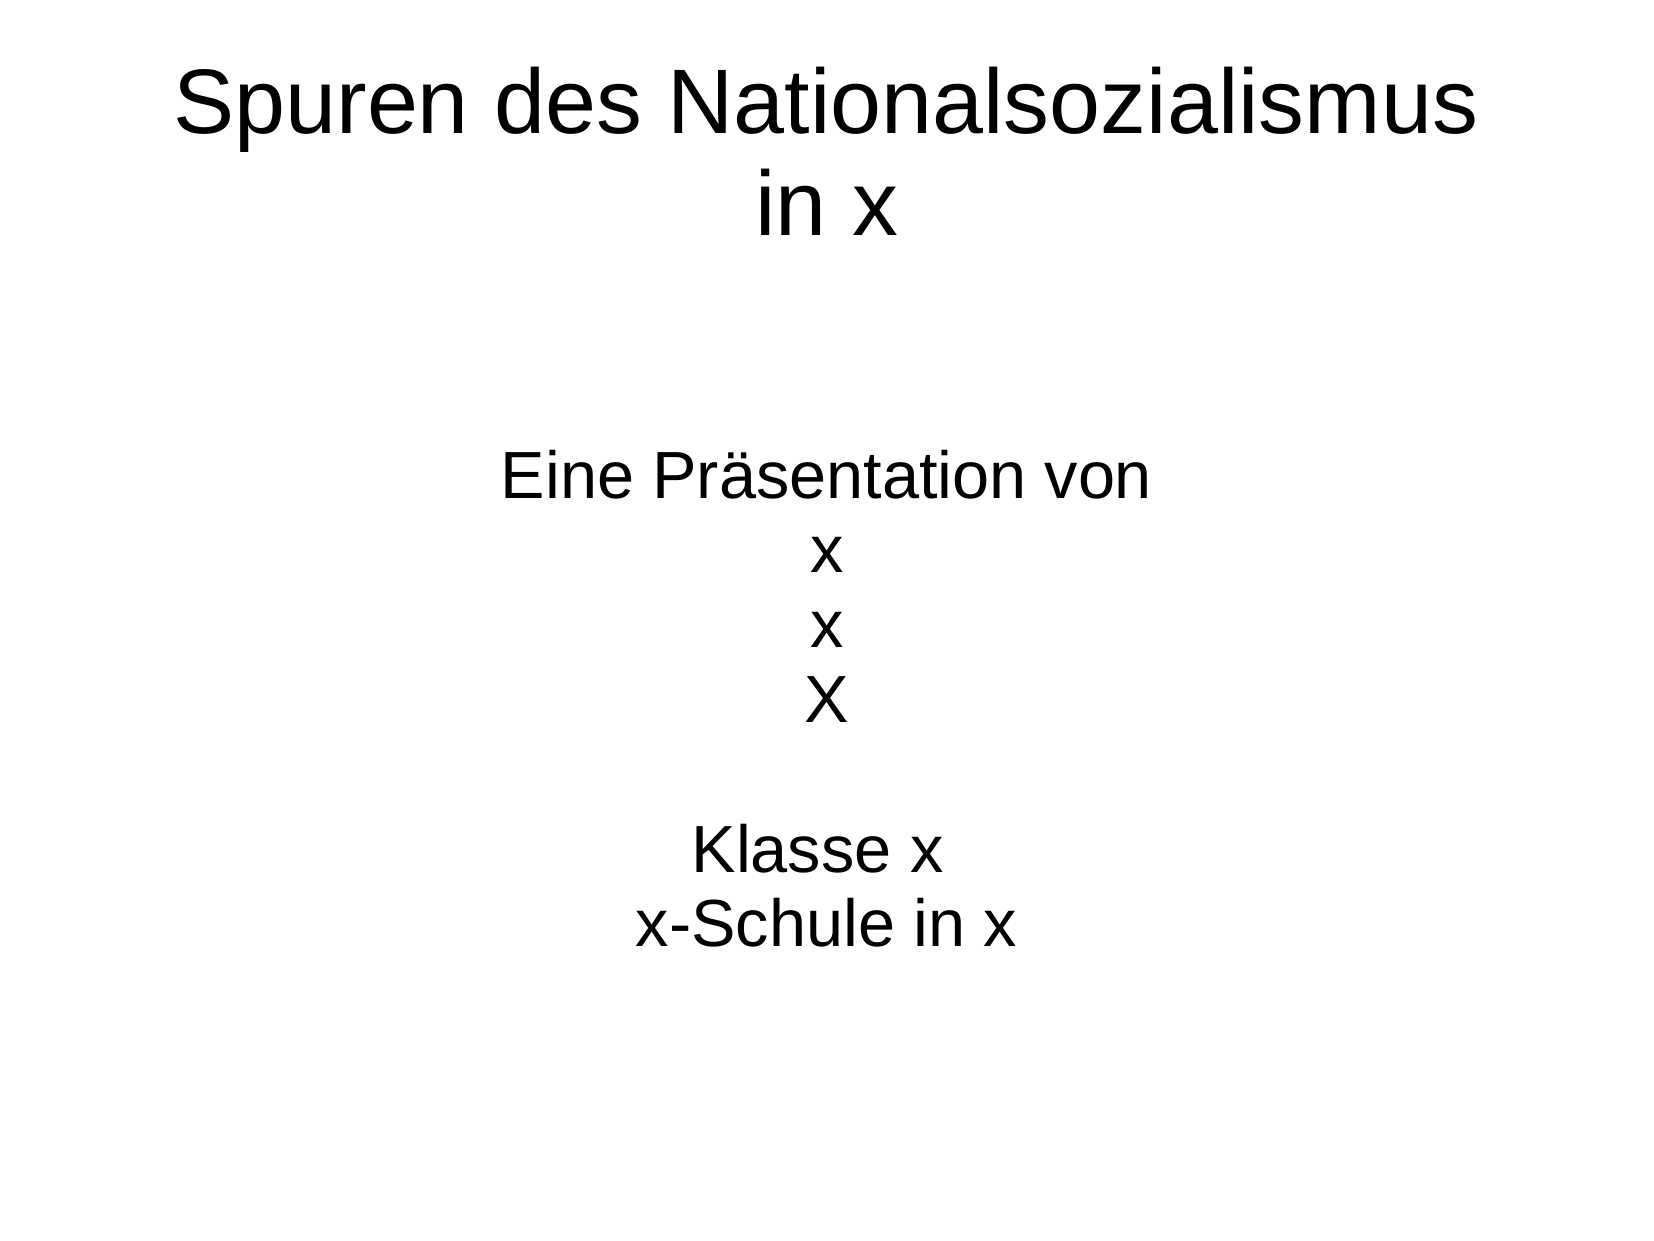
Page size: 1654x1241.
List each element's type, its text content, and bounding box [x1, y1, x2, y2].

subtitle Eine Präsentation von x x X Klasse x x-Schule in x [82, 290, 1571, 1109]
title Spuren des Nationalsozialismus in x [82, 49, 1571, 257]
